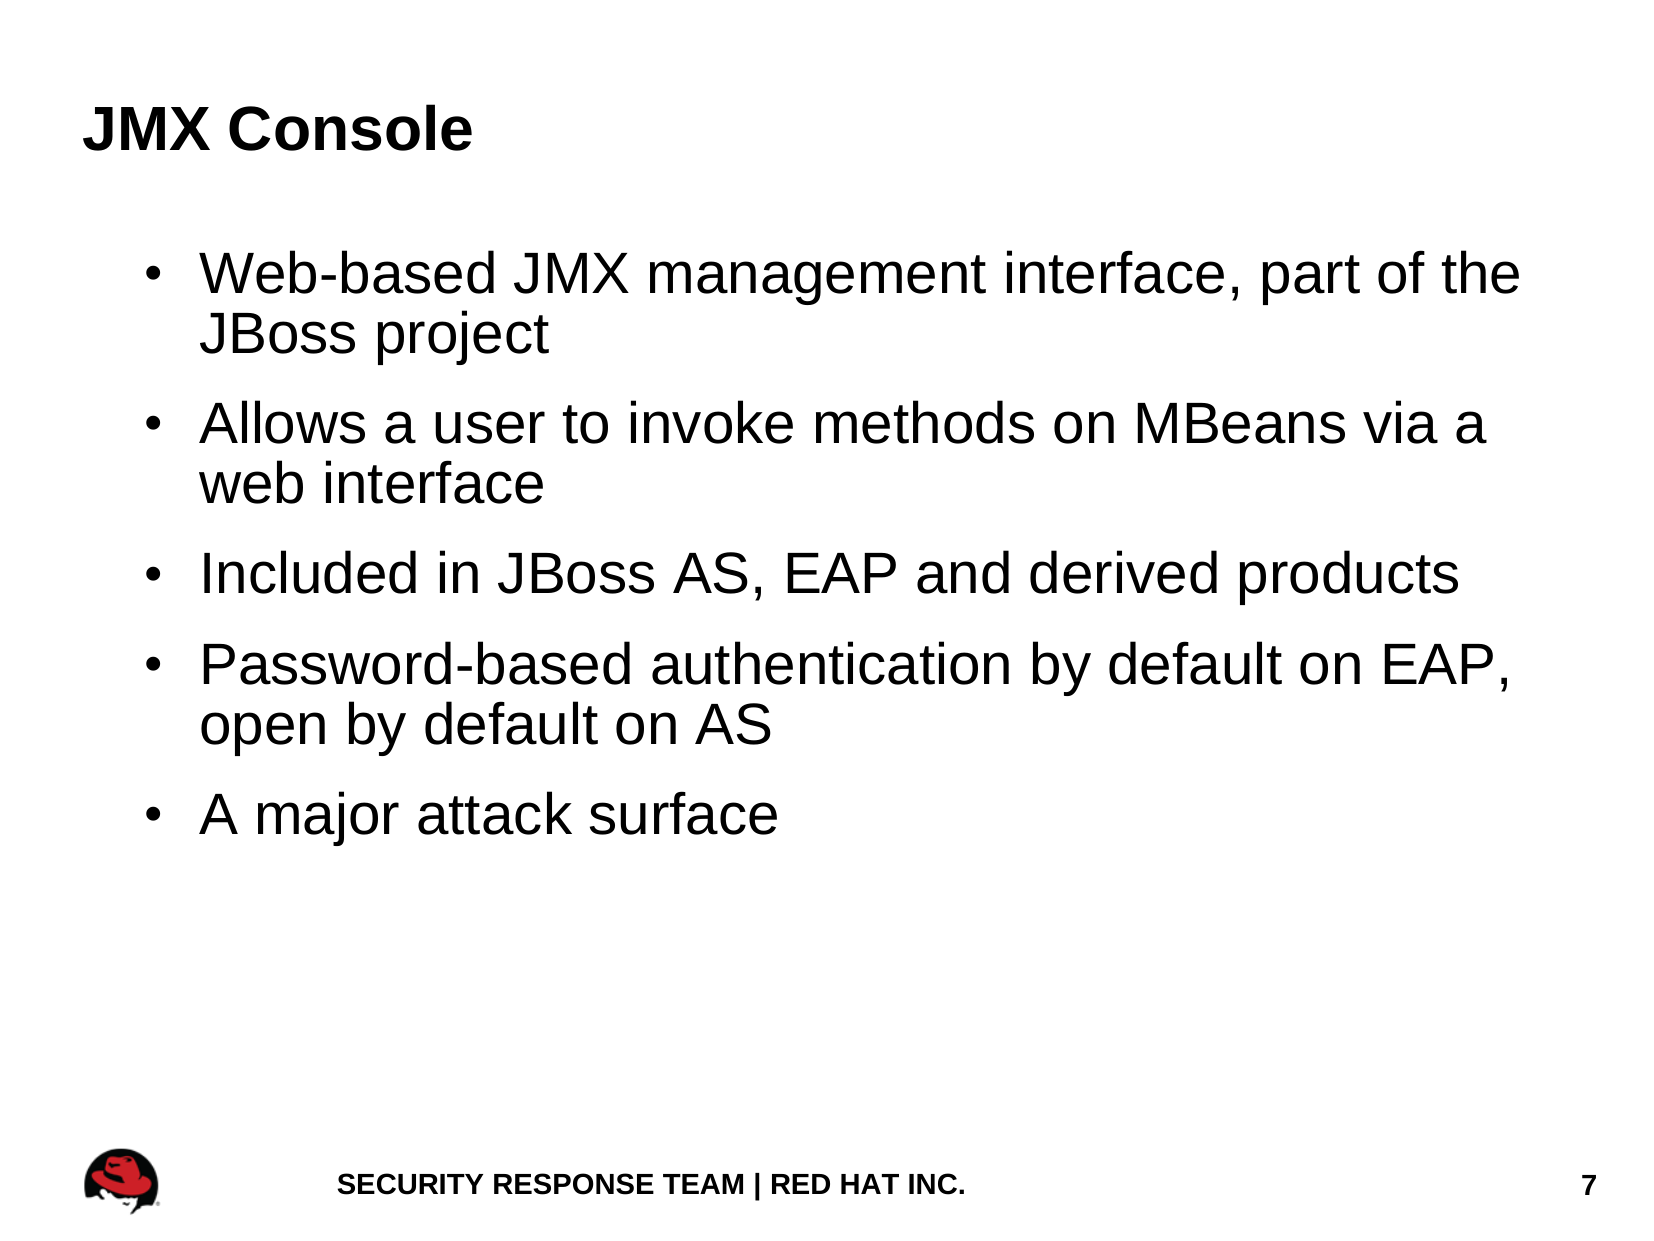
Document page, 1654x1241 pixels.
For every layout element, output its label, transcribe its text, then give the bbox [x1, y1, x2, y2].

title JMX Console [82, 37, 1571, 225]
list Web-based JMX management interface, part of the JBoss project Allows a user to invoke methods on MBeans via a web interface Included in JBoss AS, EAP and derived products Password-based authentication by default on EAP, open by default on AS A major attack surface [86, 244, 1575, 1039]
picture [83, 1146, 166, 1224]
